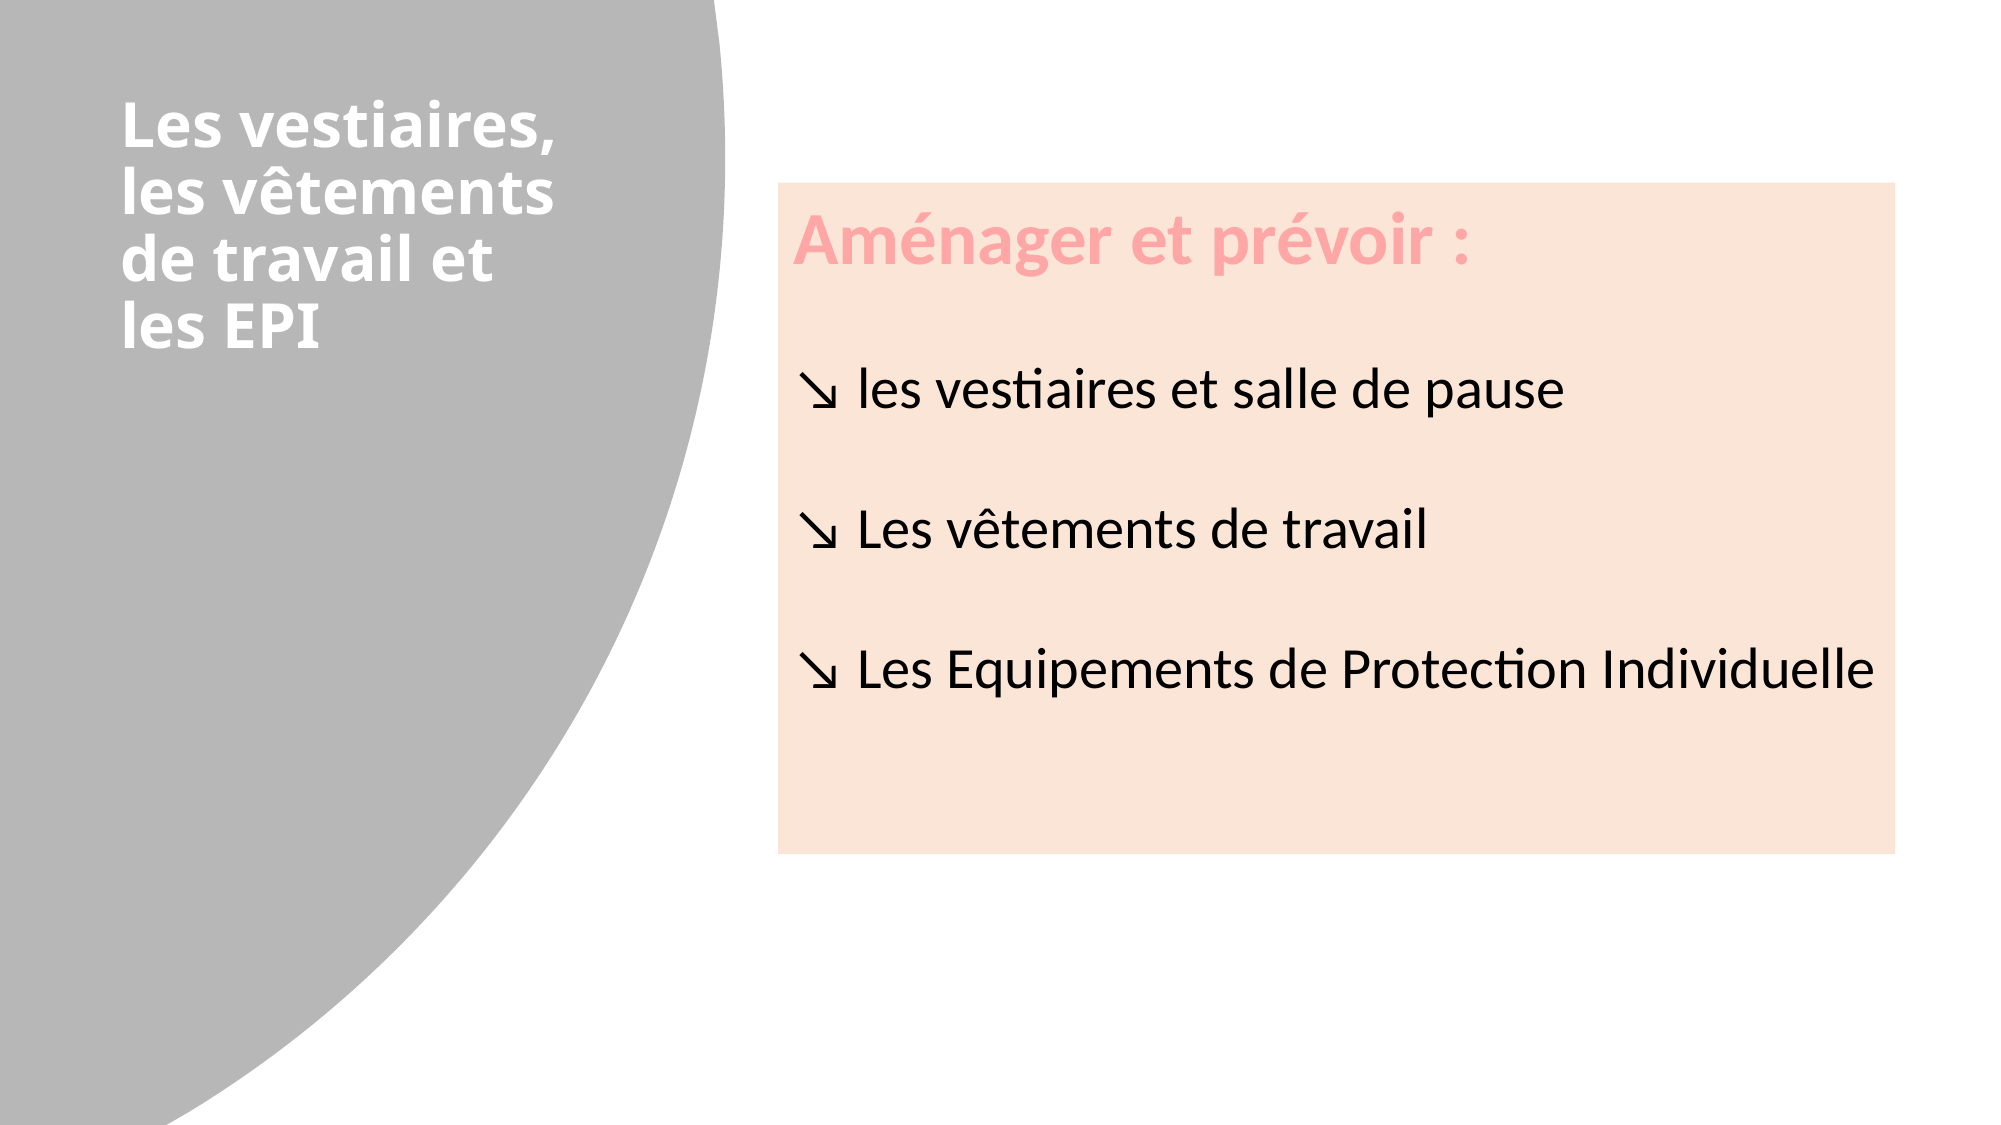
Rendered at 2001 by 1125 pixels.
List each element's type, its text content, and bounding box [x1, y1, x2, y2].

text_box [0, 0, 726, 1125]
title Les vestiaires, les vêtements de travail et les EPI [104, 86, 576, 440]
text_box Aménager et prévoir : ↘ les vestiaires et salle de pause ↘ Les vêtements de travail ↘ Les Equipements de Protection Individuelle [778, 182, 1896, 855]
